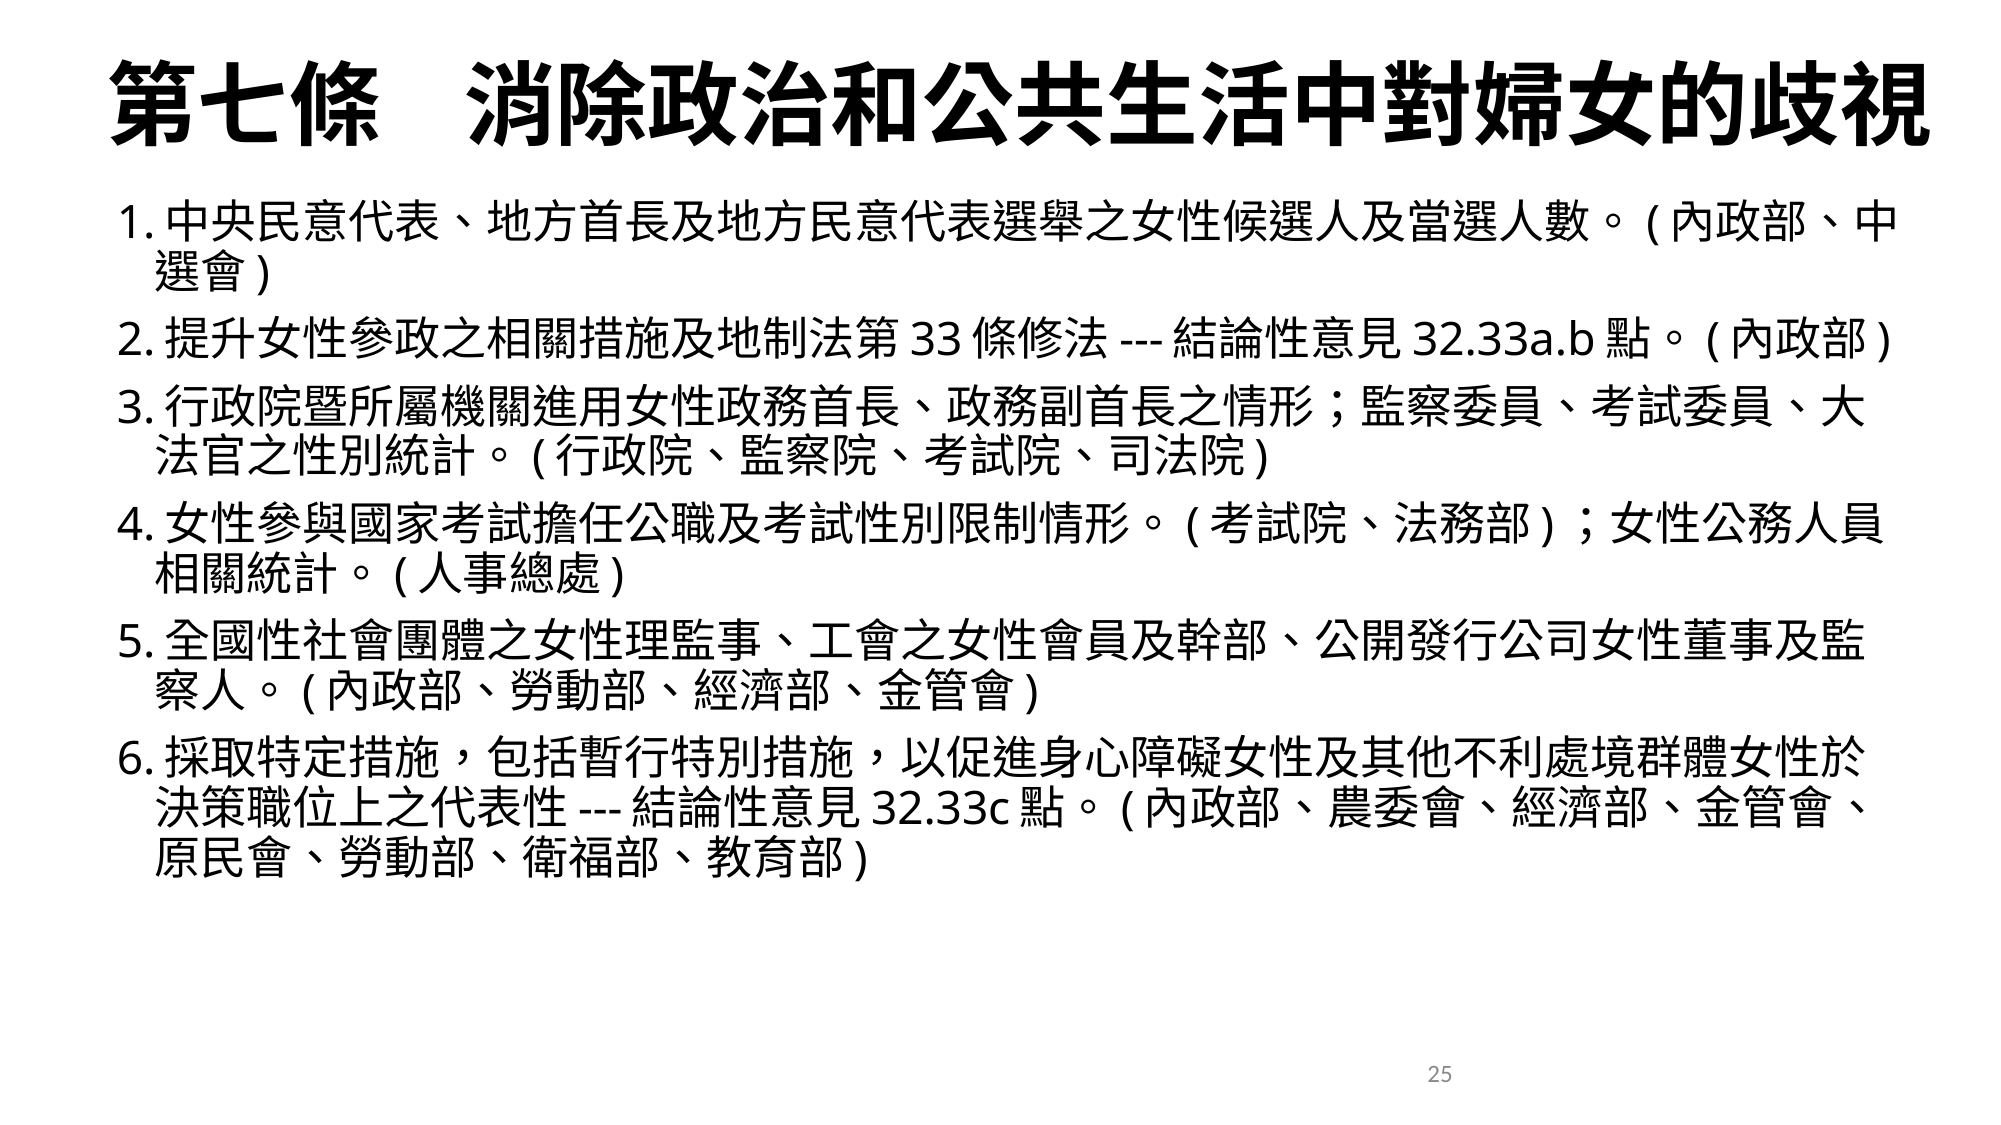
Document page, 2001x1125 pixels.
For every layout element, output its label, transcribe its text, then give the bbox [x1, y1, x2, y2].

list 1.中央民意代表、地方首長及地方民意代表選舉之女性候選人及當選人數。(內政部、中選會) 2.提升女性參政之相關措施及地制法第33條修法---結論性意見32.33a.b點。(內政部) 3.行政院暨所屬機關進用女性政務首長、政務副首長之情形；監察委員、考試委員、大法官之性別統計。(行政院、監察院、考試院、司法院) 4.女性參與國家考試擔任公職及考試性別限制情形。(考試院、法務部)；女性公務人員相關統計。(人事總處) 5.全國性社會團體之女性理監事、工會之女性會員及幹部、公開發行公司女性董事及監察人。(內政部、勞動部、經濟部、金管會) 6.採取特定措施，包括暫行特別措施，以促進身心障礙女性及其他不利處境群體女性於決策職位上之代表性---結論性意見32.33c點。(內政部、農委會、經濟部、金管會、原民會、勞動部、衛福部、教育部) [64, 191, 1924, 905]
title 第七條 消除政治和公共生活中對婦女的歧視 [90, 0, 1972, 218]
text_box 25 [1412, 1042, 1863, 1103]
